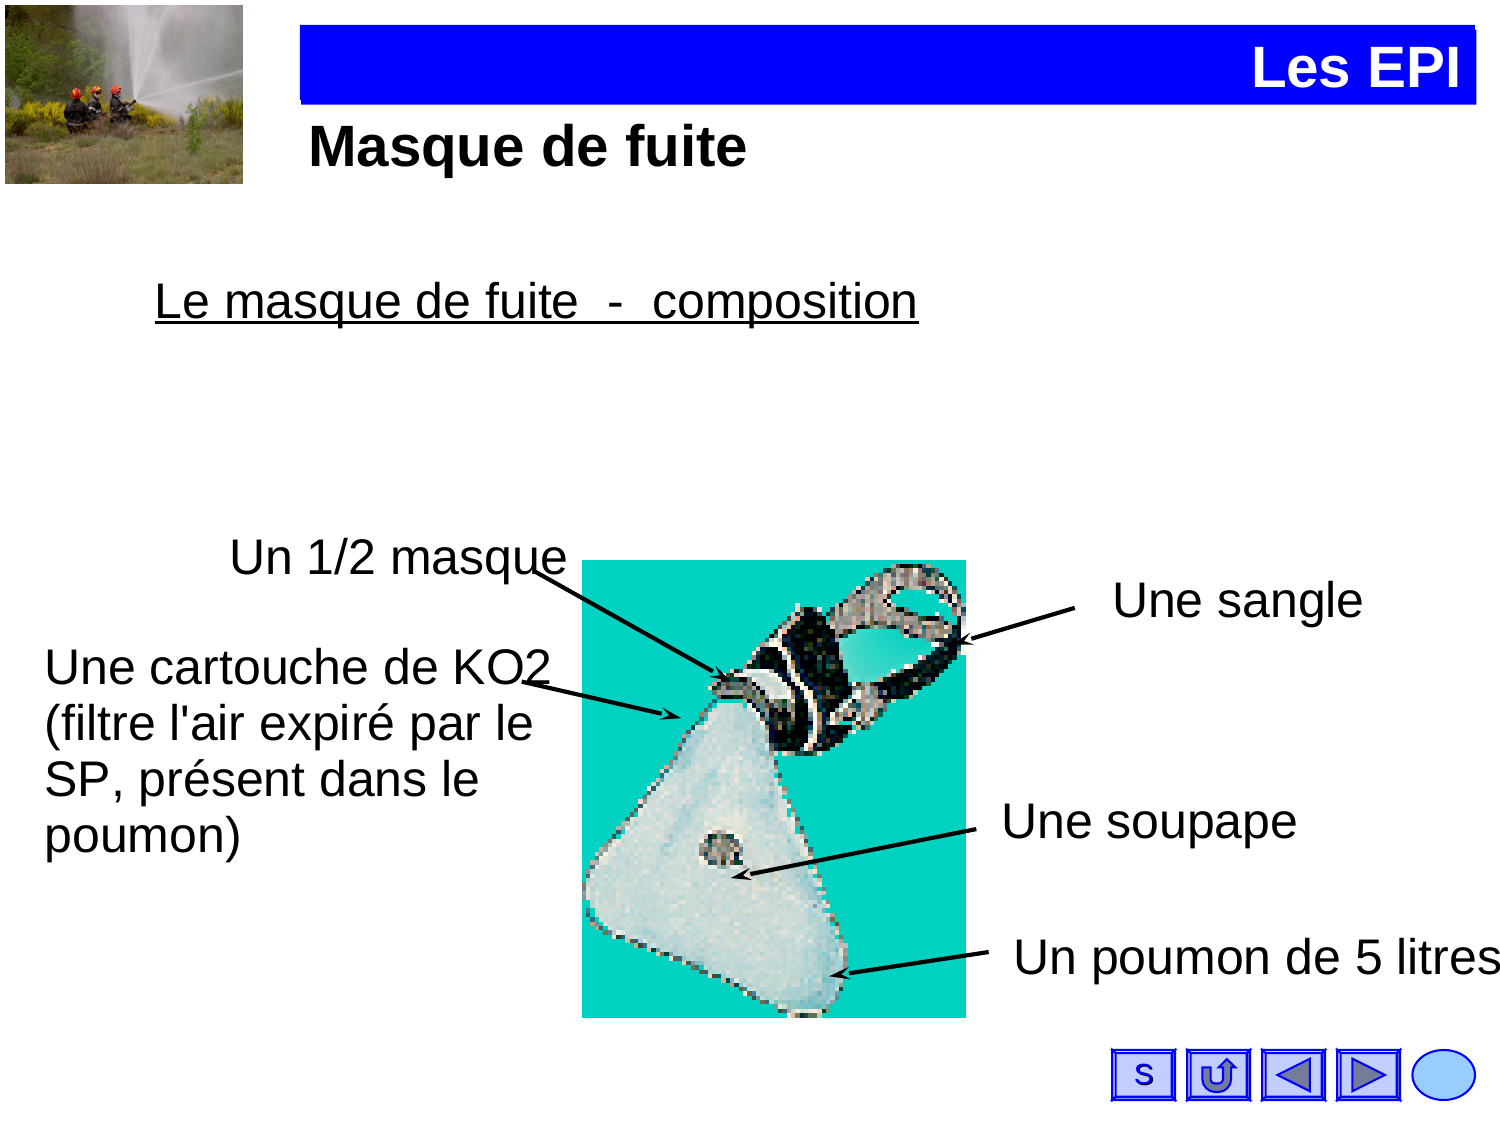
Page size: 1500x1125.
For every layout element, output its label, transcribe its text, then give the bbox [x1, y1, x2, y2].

text_box Une soupape [986, 786, 1314, 858]
text_box Une cartouche de KO2 (filtre l'air expiré par le SP, présent dans le poumon) [29, 632, 569, 871]
picture [5, 5, 243, 184]
text_box Les EPI [301, 29, 1477, 105]
text_box Une sangle [1096, 565, 1380, 637]
text_box [1412, 1049, 1476, 1101]
text_box Le masque de fuite - composition [139, 265, 935, 337]
text_box Masque de fuite [242, 106, 815, 188]
text_box Un 1/2 masque [214, 521, 584, 593]
picture [582, 561, 968, 1020]
text_box Un poumon de 5 litres [998, 921, 1500, 993]
